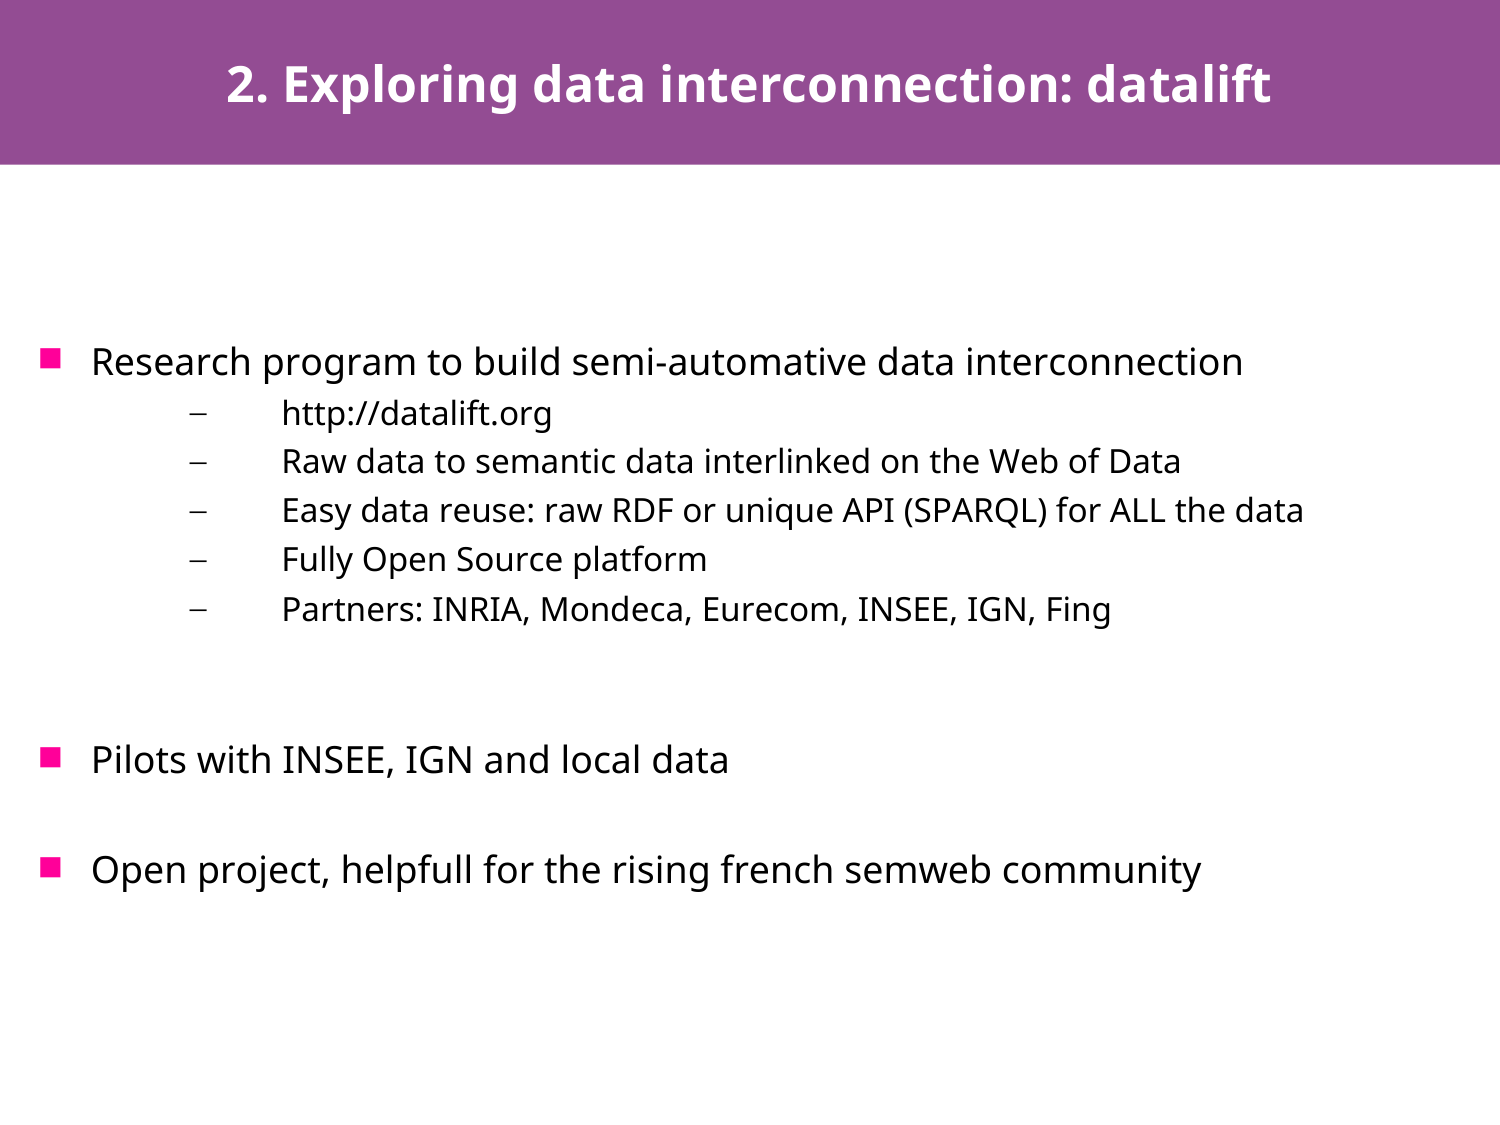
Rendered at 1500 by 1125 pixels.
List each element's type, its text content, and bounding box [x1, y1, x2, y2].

text_box 2. Exploring data interconnection: datalift [0, 0, 1500, 165]
text_box Research program to build semi-automative data interconnection http://datalift.org Raw data to semantic data interlinked on the Web of Data Easy data reuse: raw RDF or unique API (SPARQL) for ALL the data Fully Open Source platform Partners: INRIA, Mondeca, Eurecom, INSEE, IGN, Fing Pilots with INSEE, IGN and local data Open project, helpfull for the rising french semweb community [24, 275, 1476, 1088]
